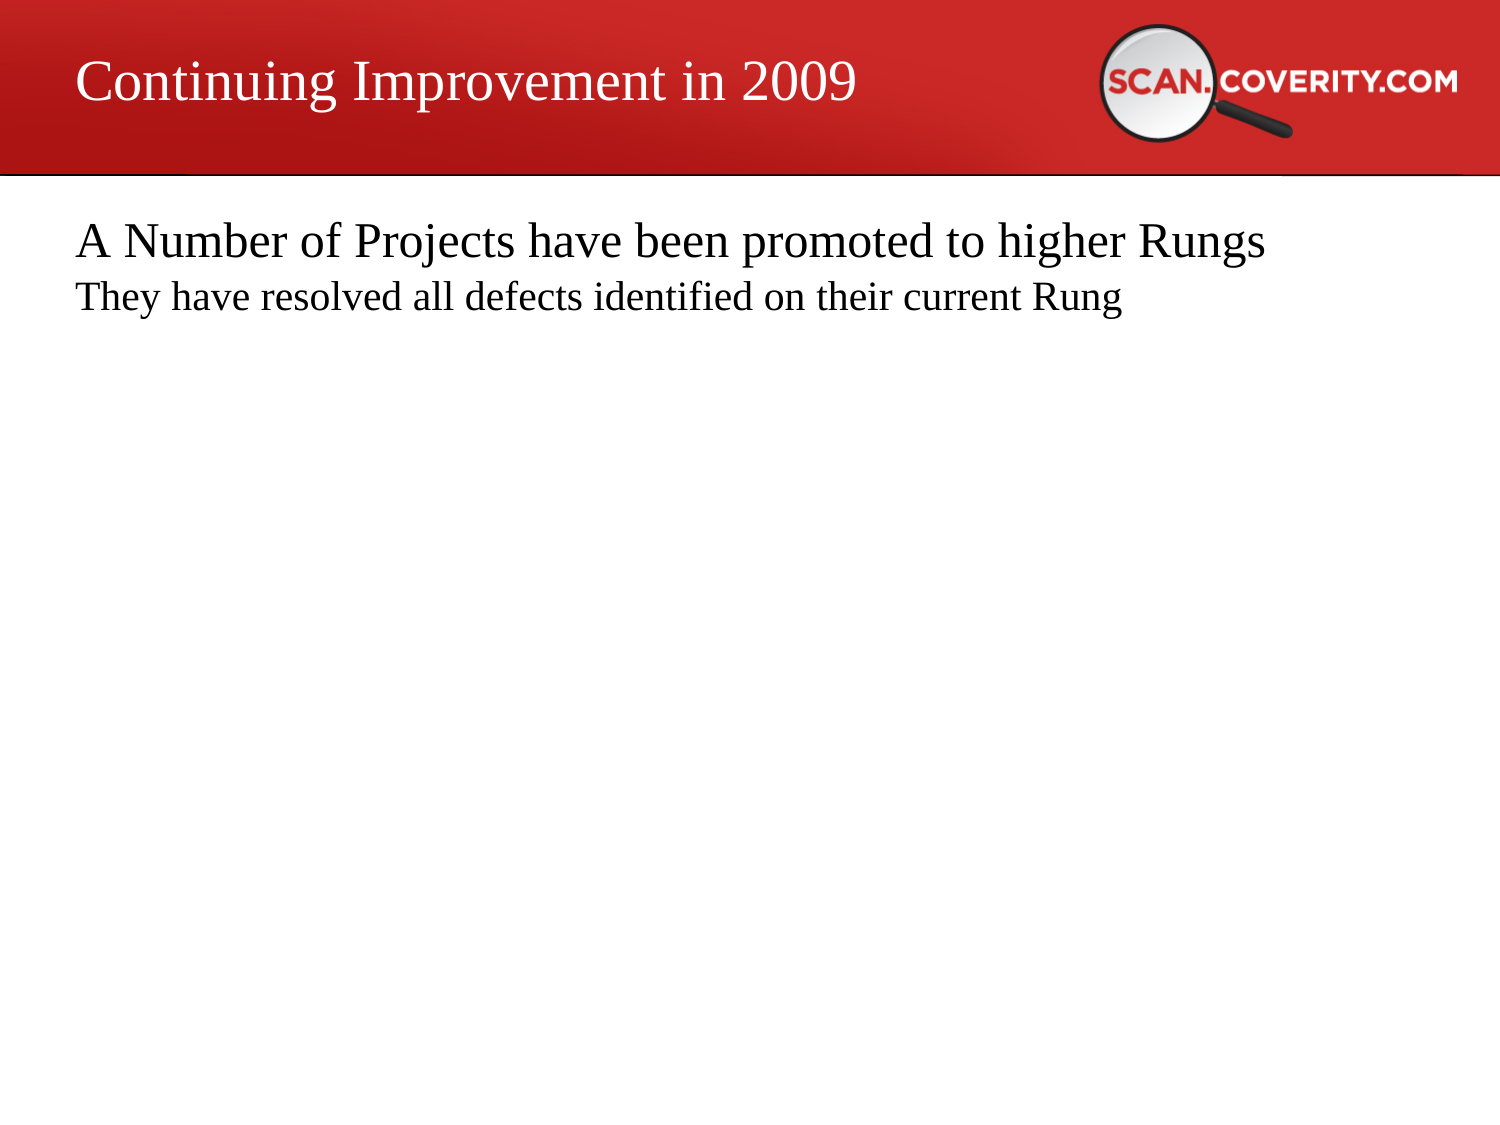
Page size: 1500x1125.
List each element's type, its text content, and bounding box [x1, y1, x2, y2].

list A Number of Projects have been promoted to higher Rungs They have resolved all defects identified on their current Rung [74, 212, 1425, 980]
title Continuing Improvement in 2009 [75, 24, 1100, 142]
picture [0, 0, 1500, 174]
